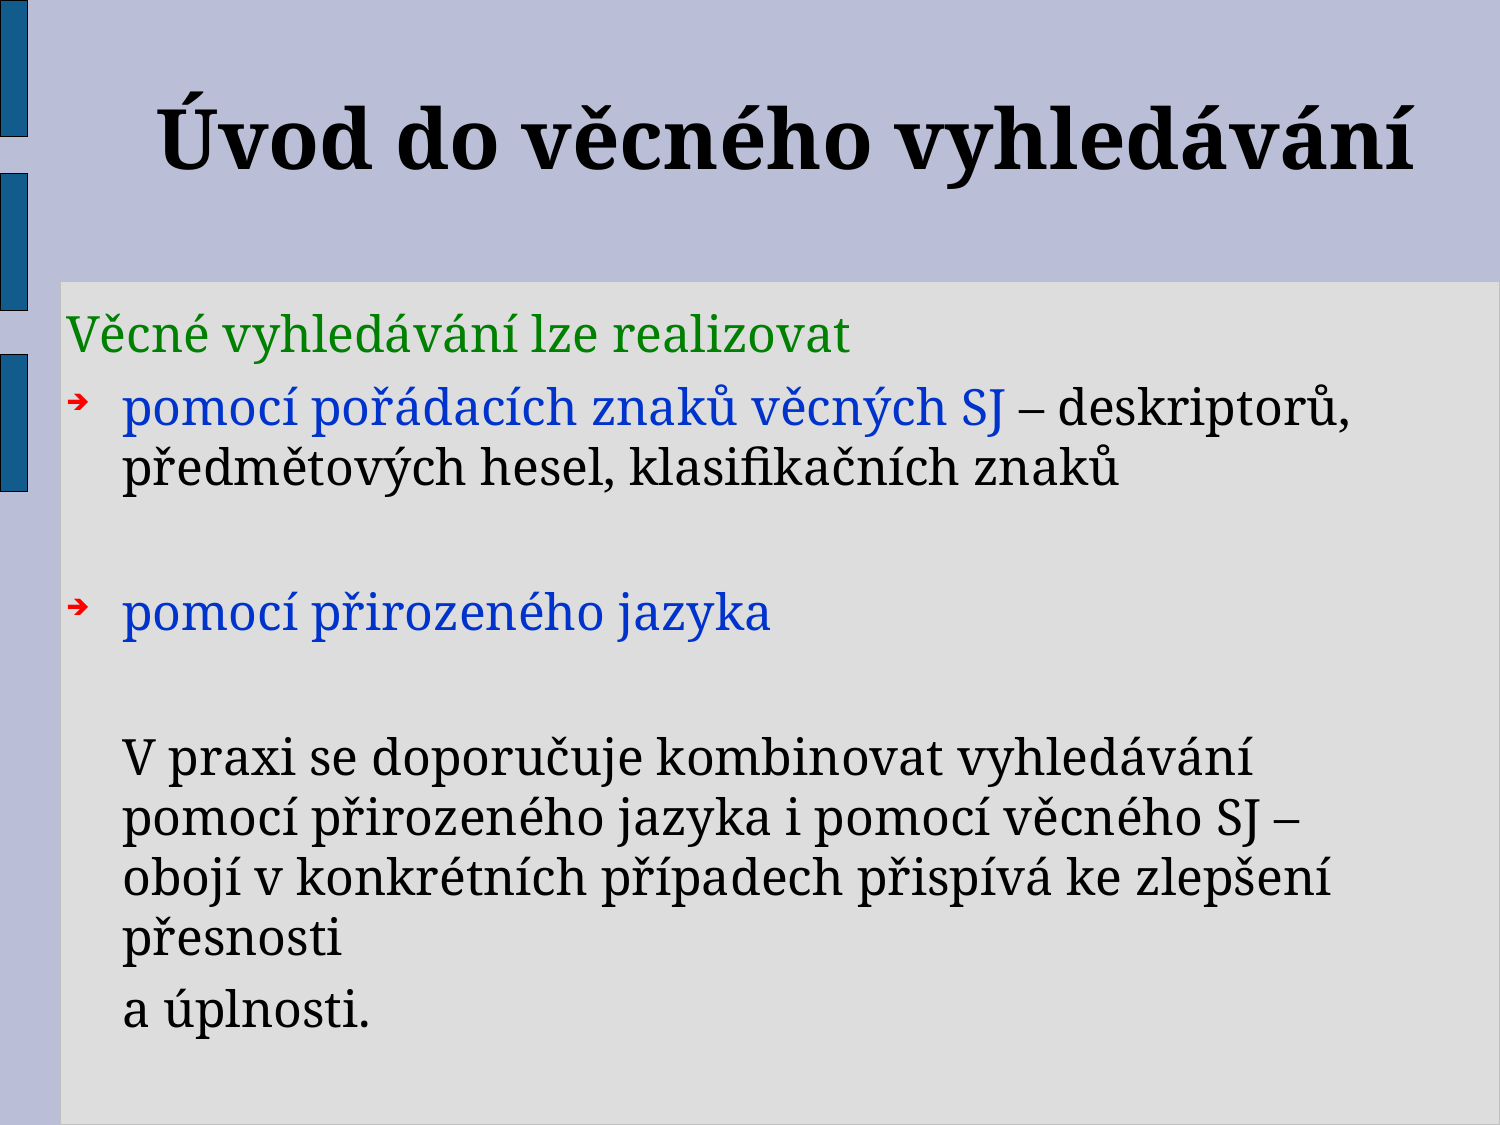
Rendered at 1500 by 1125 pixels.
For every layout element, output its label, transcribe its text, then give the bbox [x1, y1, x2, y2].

list Věcné vyhledávání lze realizovat pomocí pořádacích znaků věcných SJ – deskriptorů, předmětových hesel, klasifikačních znaků pomocí přirozeného jazyka V praxi se doporučuje kombinovat vyhledávání pomocí přirozeného jazyka i pomocí věcného SJ – obojí v konkrétních případech přispívá ke zlepšení přesnosti a úplnosti. [51, 295, 1418, 1125]
title Úvod do věcného vyhledávání [100, 42, 1471, 231]
